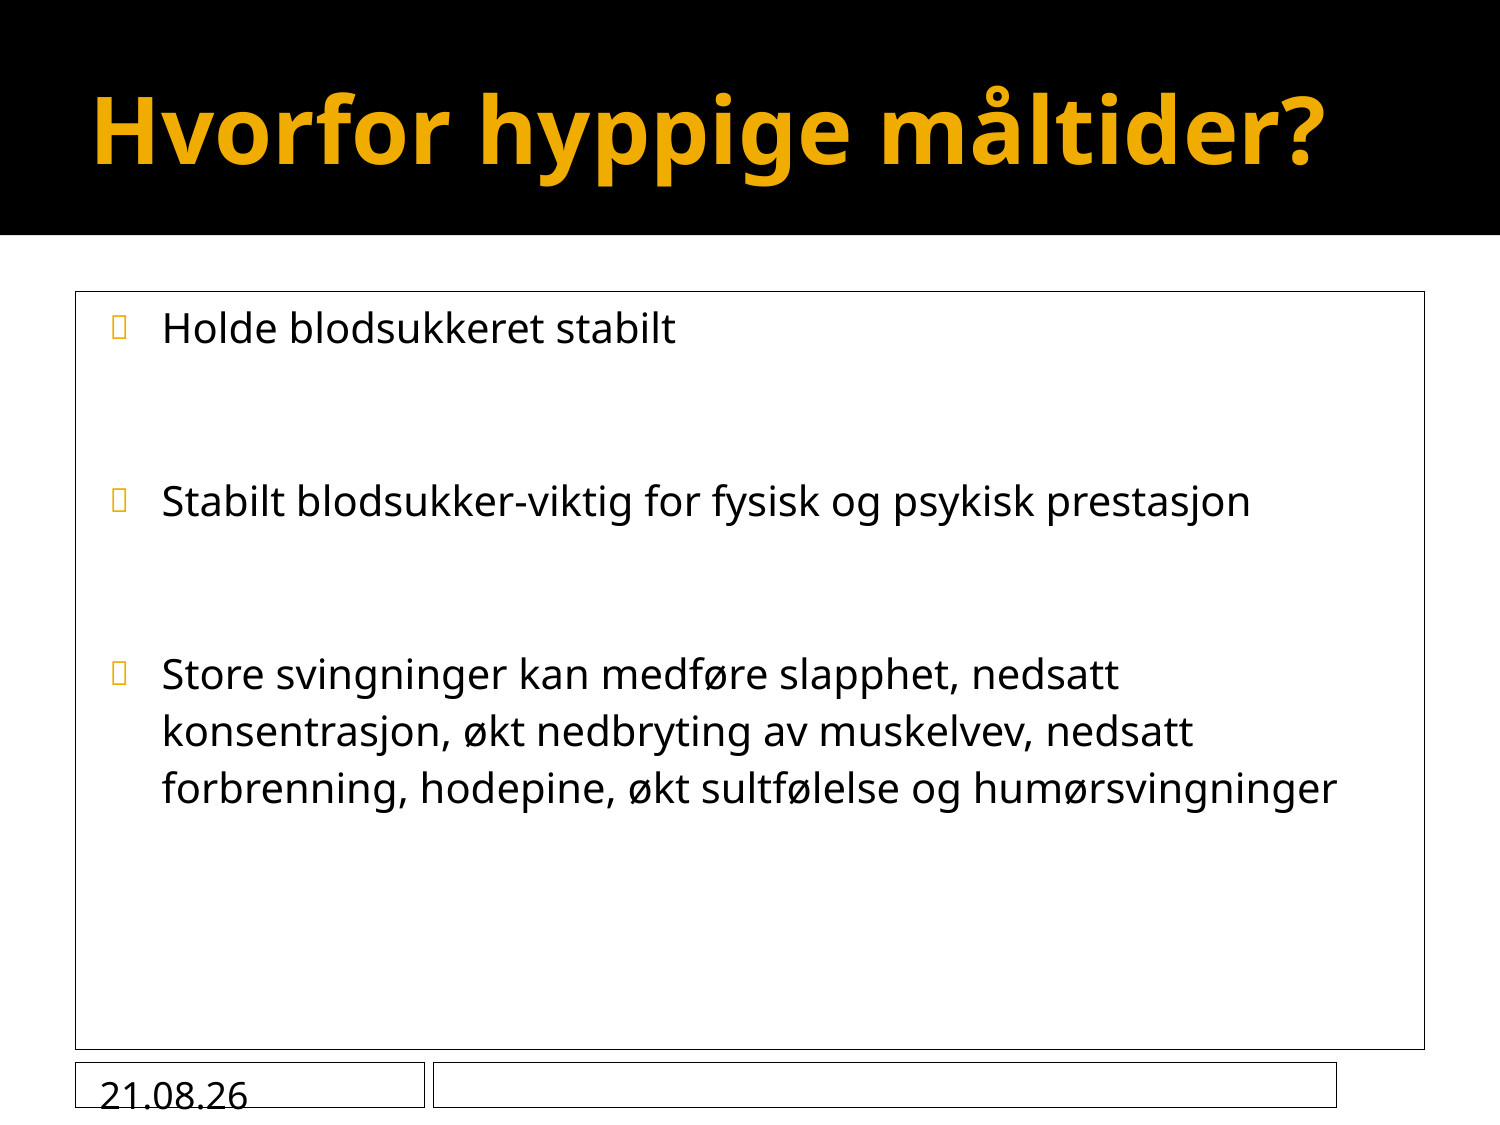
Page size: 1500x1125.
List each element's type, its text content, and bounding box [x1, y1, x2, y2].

title Hvorfor hyppige måltider? [75, 25, 1425, 231]
list Holde blodsukkeret stabilt Stabilt blodsukker-viktig for fysisk og psykisk prestasjon Store svingninger kan medføre slapphet, nedsatt konsentrasjon, økt nedbryting av muskelvev, nedsatt forbrenning, hodepine, økt sultfølelse og humørsvingninger [75, 291, 1425, 1050]
